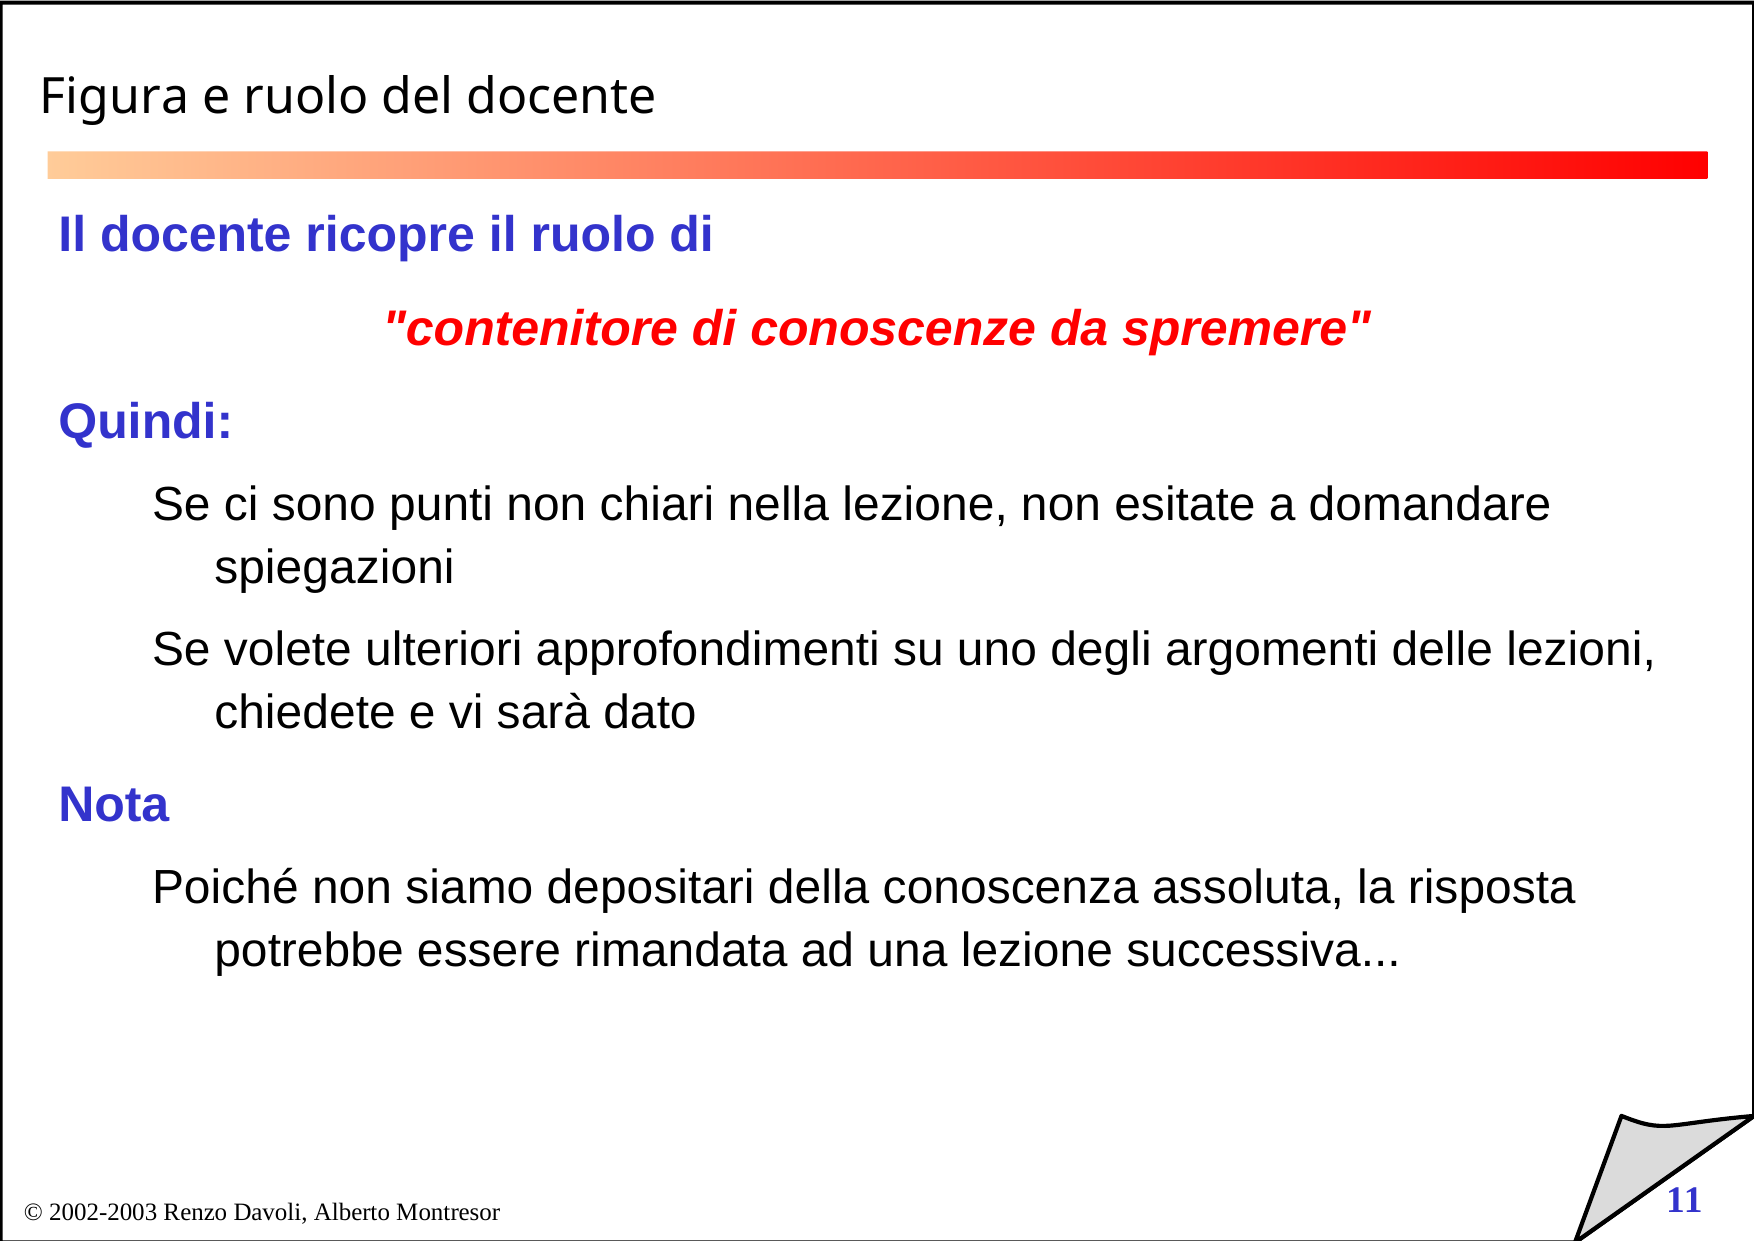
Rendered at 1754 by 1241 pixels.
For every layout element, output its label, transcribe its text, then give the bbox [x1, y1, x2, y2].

list Il docente ricopre il ruolo di "contenitore di conoscenze da spremere" Quindi: Se ci sono punti non chiari nella lezione, non esitate a domandare spiegazioni Se volete ulteriori approfondimenti su uno degli argomenti delle lezioni, chiedete e vi sarà dato Nota Poiché non siamo depositari della conoscenza assoluta, la risposta potrebbe essere rimandata ad una lezione successiva... [58, 206, 1696, 1201]
title Figura e ruolo del docente [40, 48, 1714, 144]
